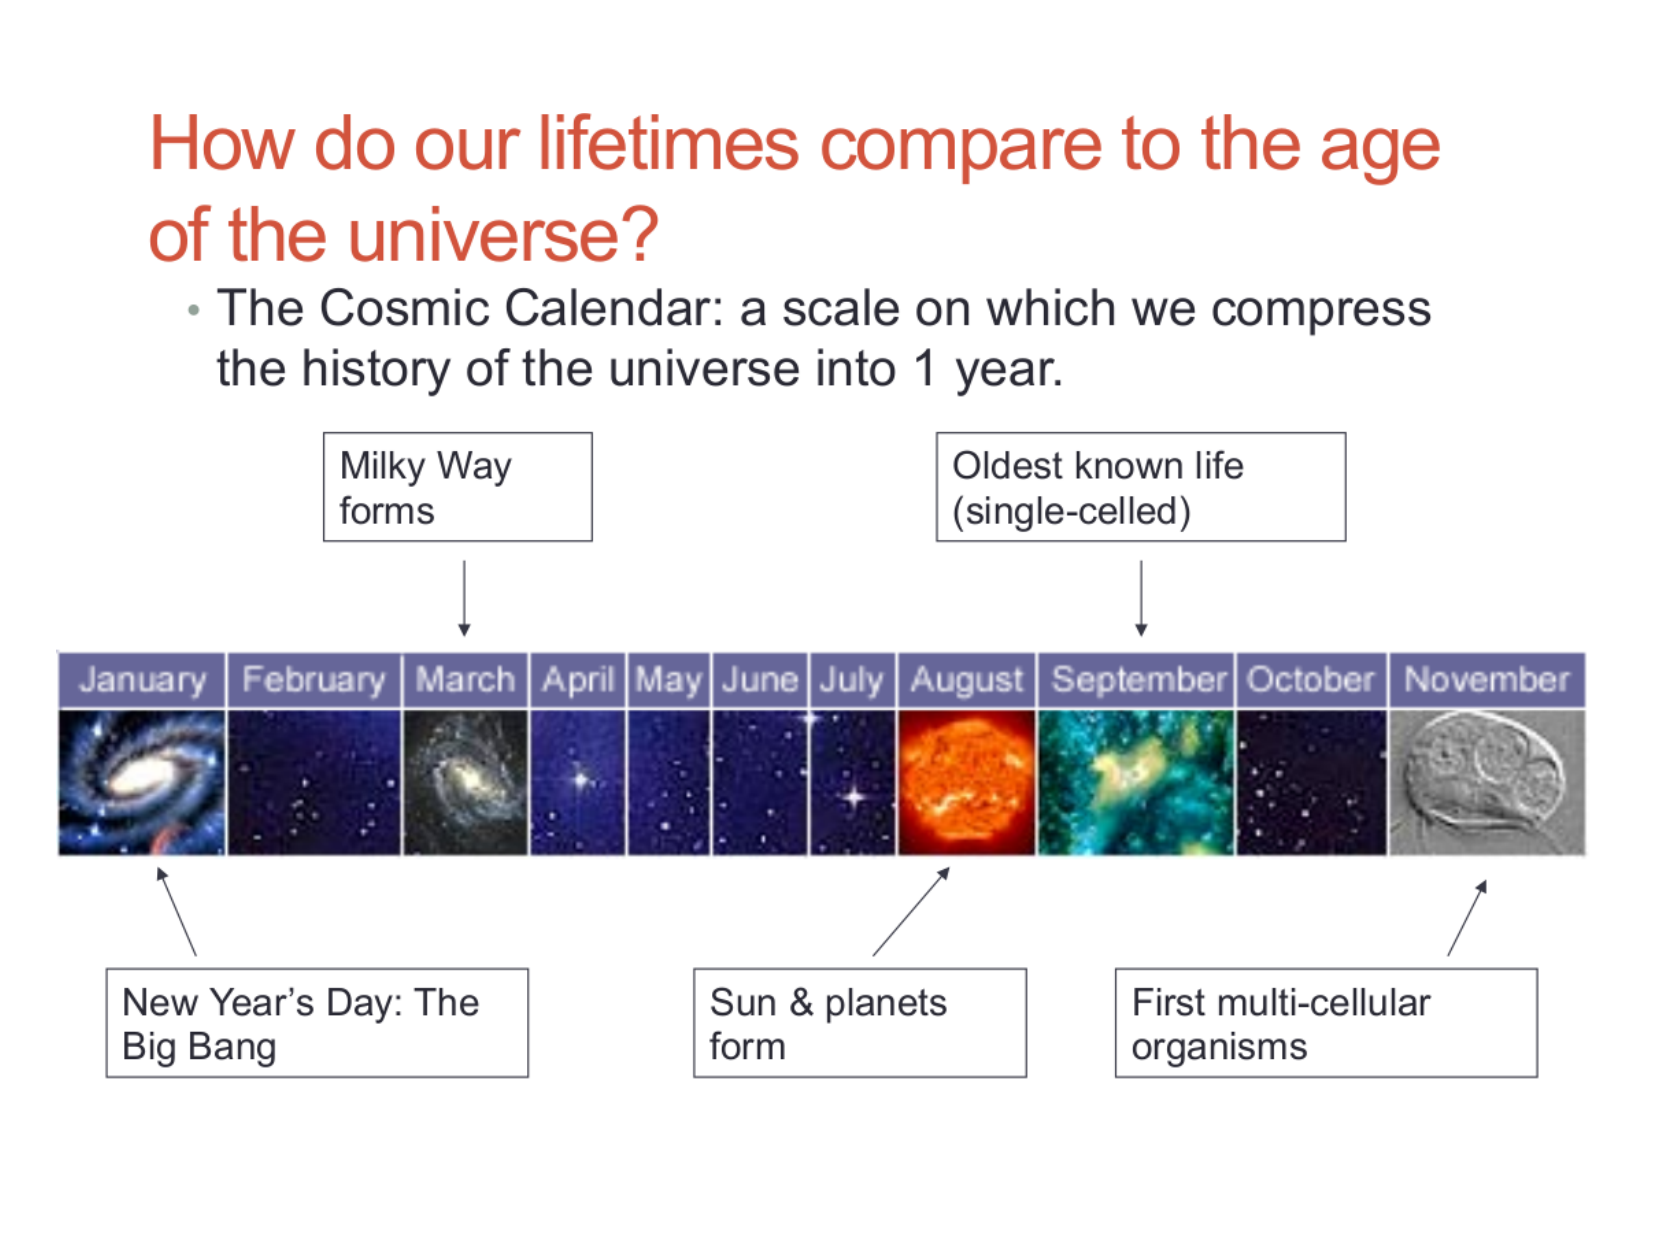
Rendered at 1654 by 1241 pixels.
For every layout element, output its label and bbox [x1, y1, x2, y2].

picture [56, 113, 1599, 1148]
